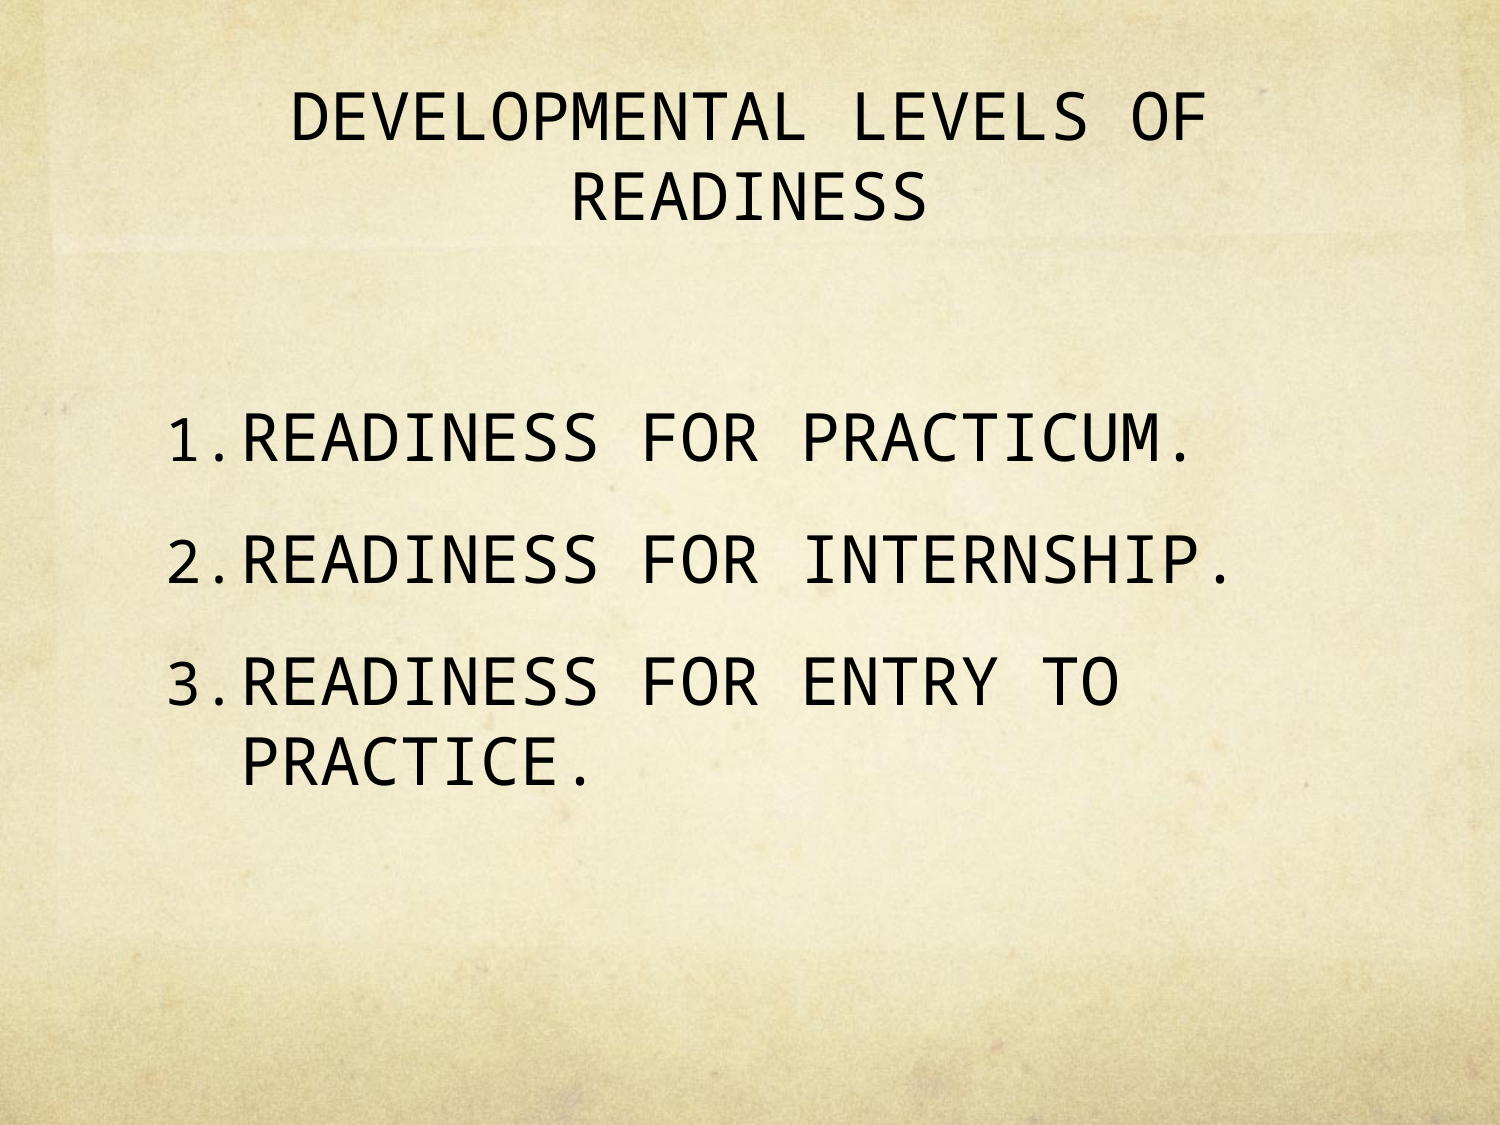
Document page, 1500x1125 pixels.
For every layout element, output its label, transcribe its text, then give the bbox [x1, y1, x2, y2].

picture [0, 0, 1500, 1125]
list READINESS FOR PRACTICUM. READINESS FOR INTERNSHIP. READINESS FOR ENTRY TO PRACTICE. [150, 284, 1350, 951]
title DEVELOPMENTAL LEVELS OF READINESS [150, 66, 1350, 242]
